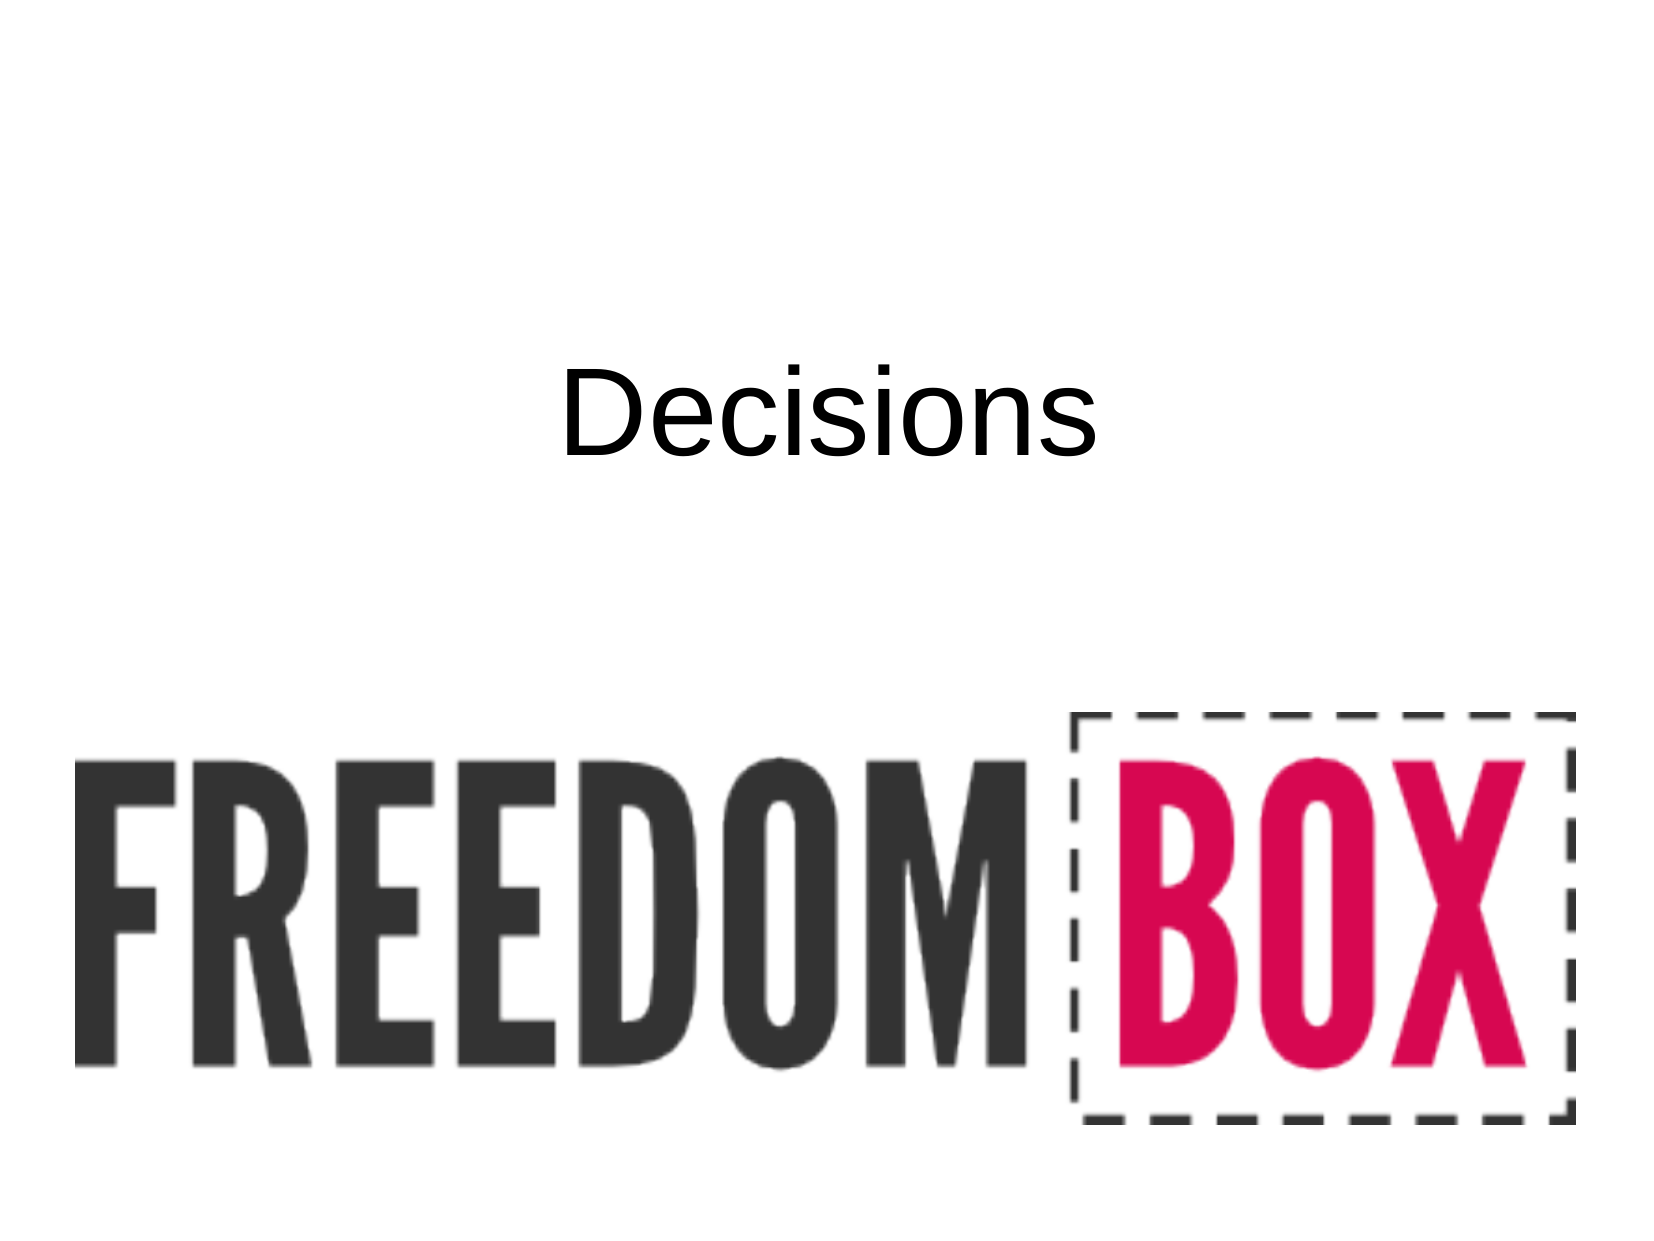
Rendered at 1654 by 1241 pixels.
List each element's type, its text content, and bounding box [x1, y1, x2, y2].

subtitle Decisions [120, 112, 1538, 712]
picture [75, 712, 1576, 1126]
